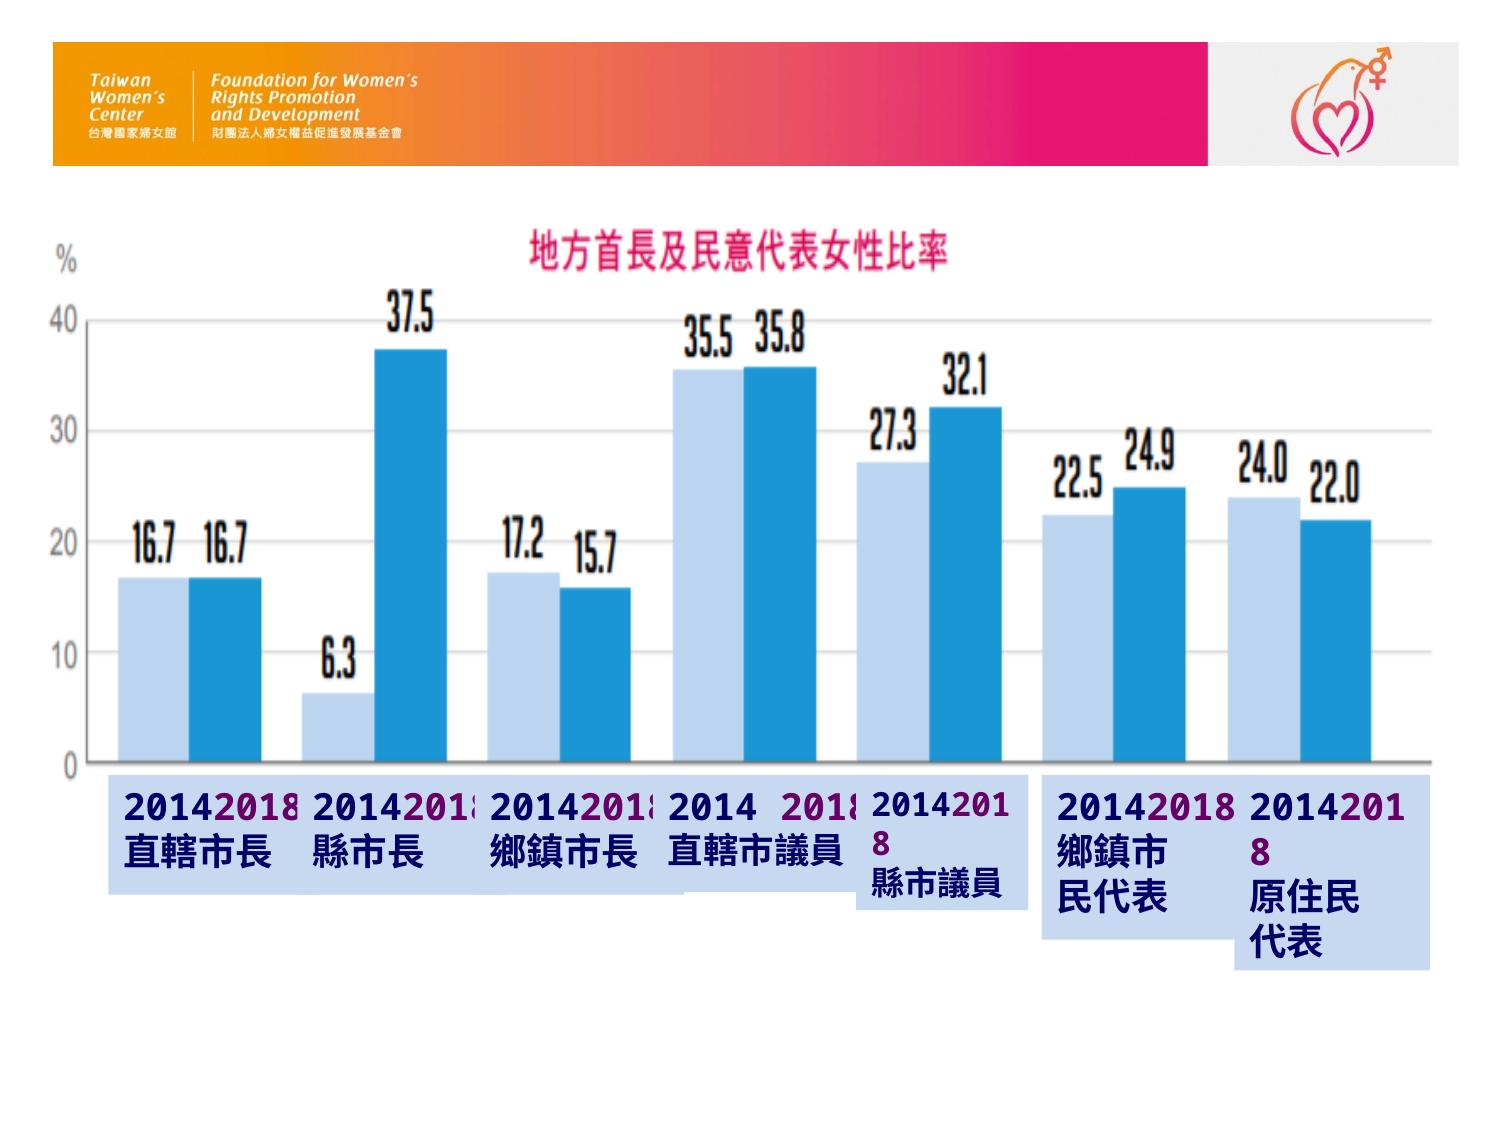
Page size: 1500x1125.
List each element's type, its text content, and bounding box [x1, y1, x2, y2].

text_box 20142018 縣市議員 [856, 774, 1029, 885]
text_box 20142018 直轄市長 [108, 774, 276, 895]
picture [29, 208, 1459, 917]
text_box 20142018 原住民 代表 [1234, 774, 1430, 940]
text_box 20142018 鄉鎮市 民代表 [1041, 774, 1210, 940]
text_box 20142018 縣市長 [297, 774, 465, 895]
text_box 20142018 鄉鎮市長 [474, 774, 642, 895]
text_box 2014 2018 直轄市議員 [652, 774, 848, 893]
